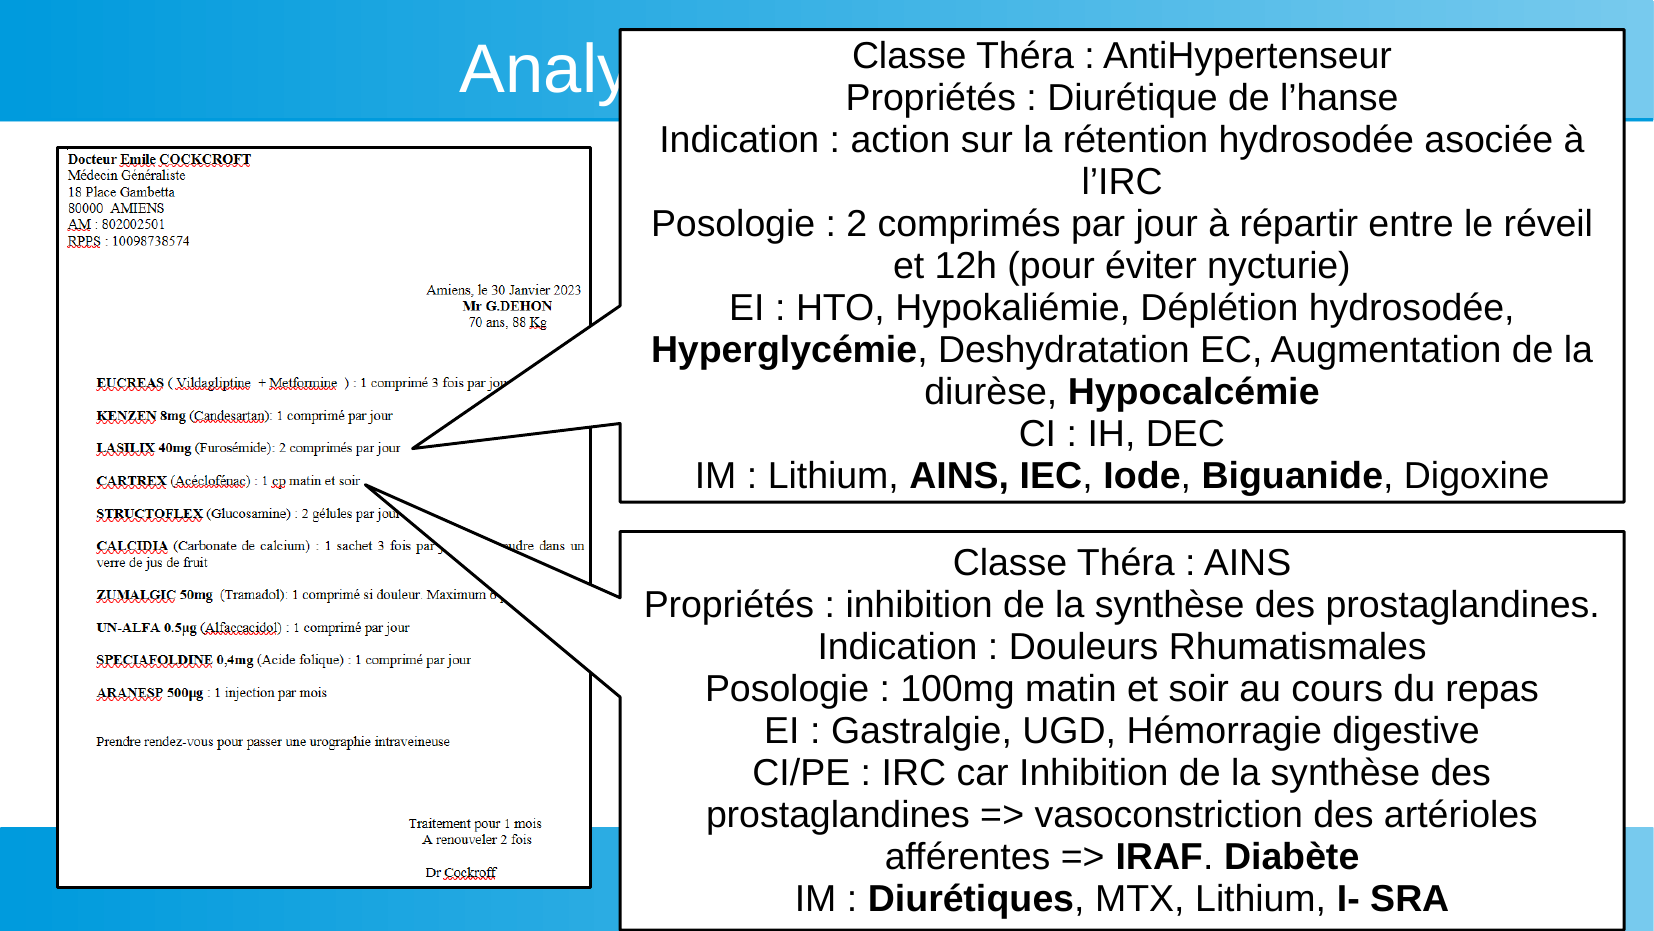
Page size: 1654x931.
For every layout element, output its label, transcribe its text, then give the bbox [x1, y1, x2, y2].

title Analyse des traitements [59, 29, 620, 108]
picture [59, 148, 589, 886]
text_box Classe Théra : AntiHypertenseur Propriétés : Diurétique de l’hanse Indication : action sur la rétention hydrosodée asociée à l’IRC Posologie : 2 comprimés par jour à répartir entre le réveil et 12h (pour éviter nycturie) EI : HTO, Hypokaliémie, Déplétion hydrosodée, Hyperglycémie, Deshydratation EC, Augmentation de la diurèse, Hypocalcémie CI : IH, DEC IM : Lithium, AINS, IEC, Iode, Biguanide, Digoxine [412, 29, 1625, 503]
text_box Classe Théra : AINS Propriétés : inhibition de la synthèse des prostaglandines. Indication : Douleurs Rhumatismales Posologie : 100mg matin et soir au cours du repas EI : Gastralgie, UGD, Hémorragie digestive CI/PE : IRC car Inhibition de la synthèse des prostaglandines => vasoconstriction des artérioles afférentes => IRAF. Diabète IM : Diurétiques, MTX, Lithium, I- SRA [365, 484, 1625, 931]
